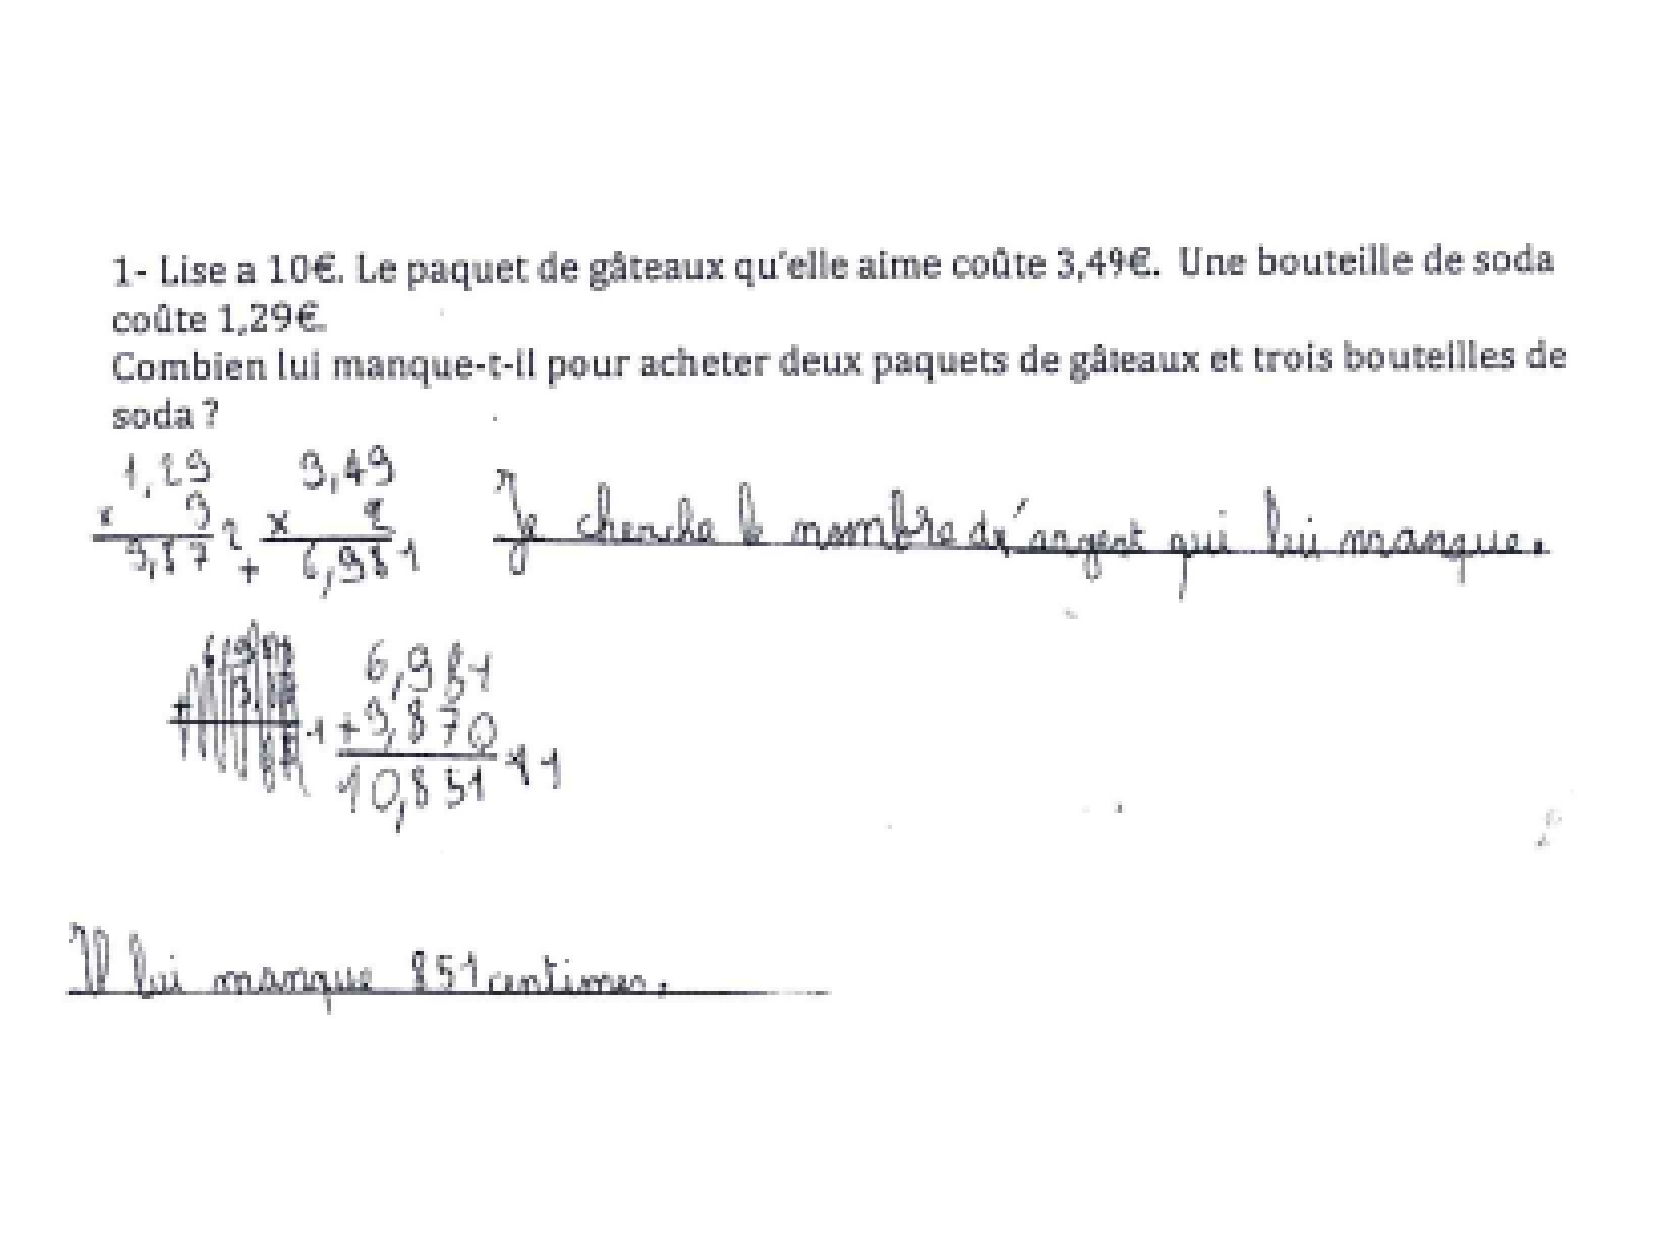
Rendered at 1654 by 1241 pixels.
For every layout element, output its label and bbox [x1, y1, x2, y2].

picture [17, 203, 1611, 1024]
